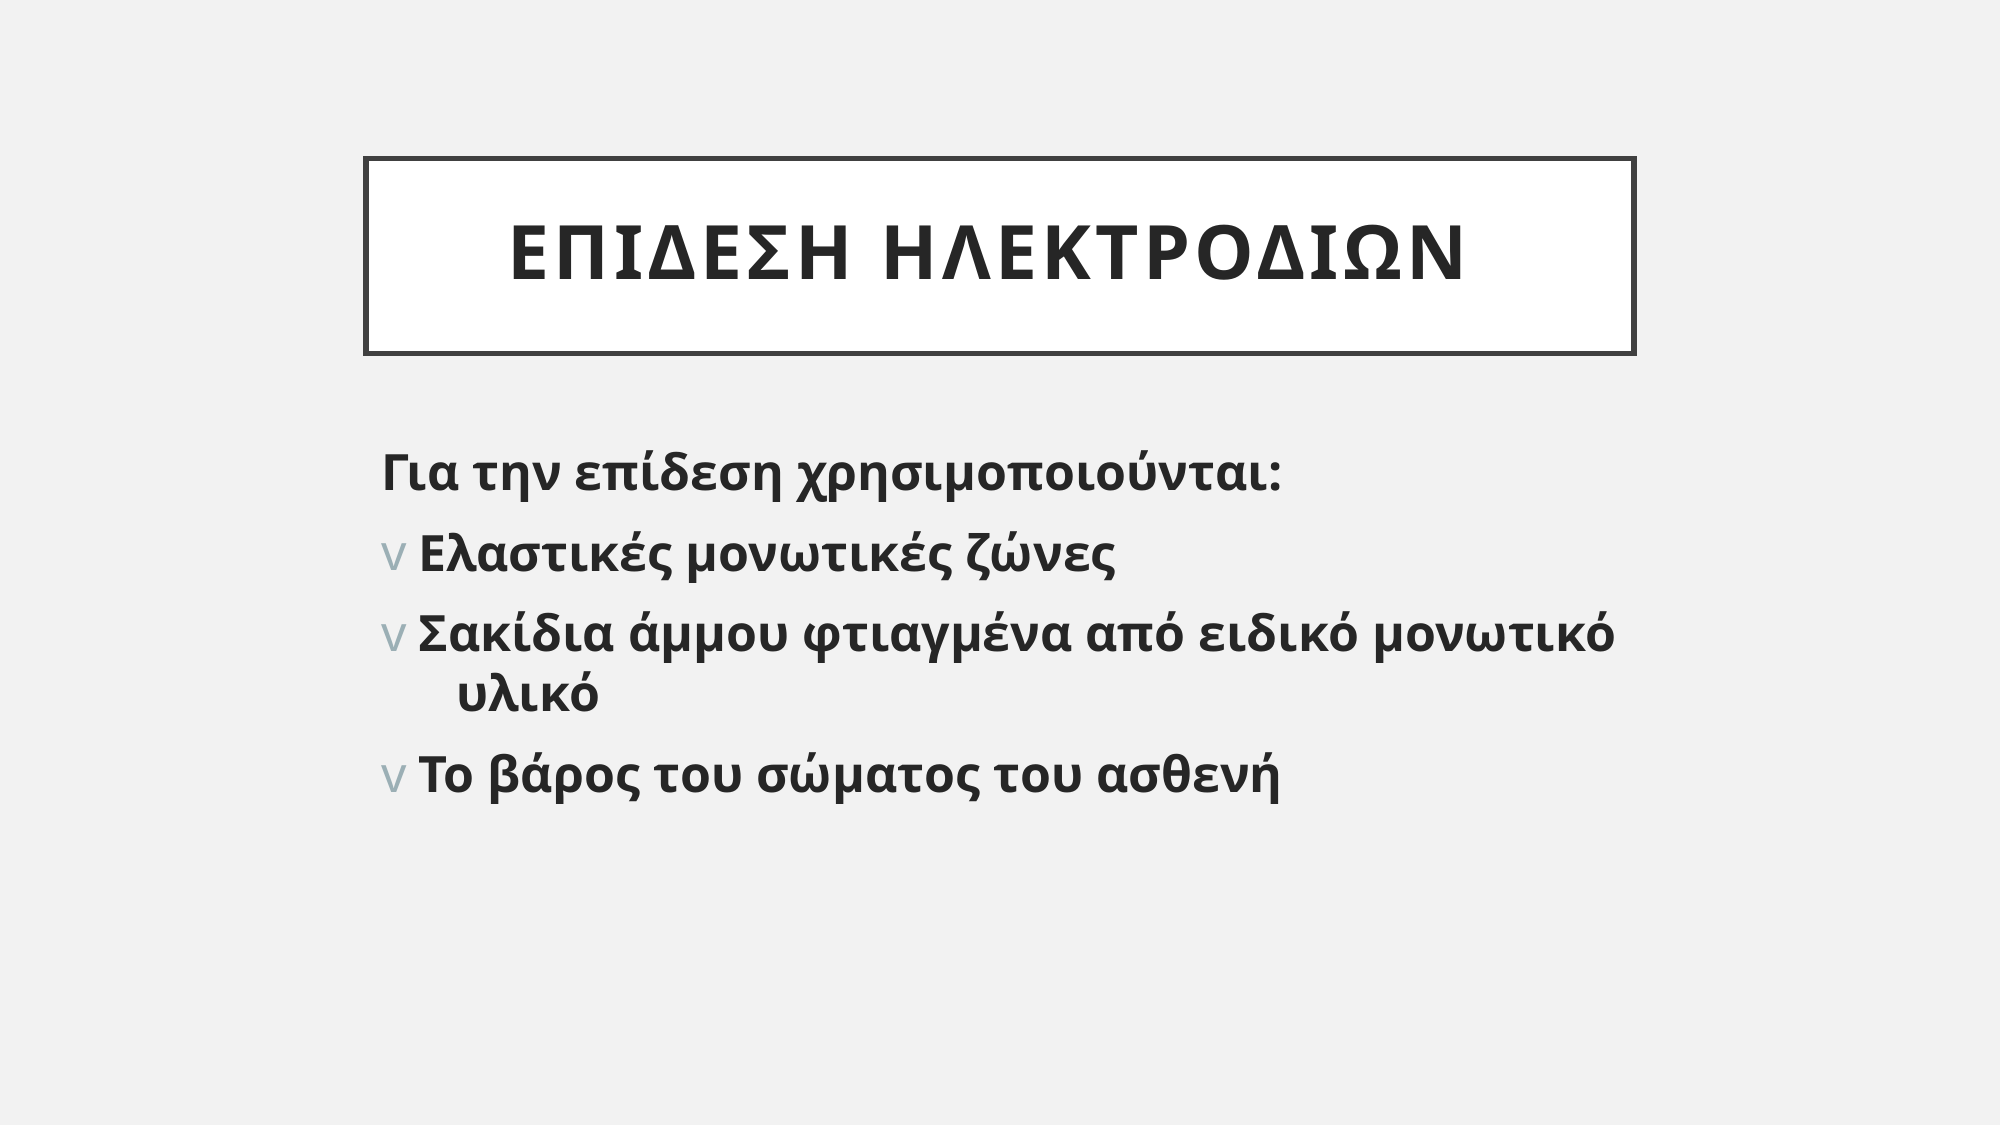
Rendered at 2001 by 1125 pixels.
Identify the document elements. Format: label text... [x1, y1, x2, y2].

list Για την επίδεση χρησιμοποιούνται: Ελαστικές μονωτικές ζώνες Σακίδια άμμου φτιαγμένα από ειδικό μονωτικό υλικό Το βάρος του σώματος του ασθενή [366, 432, 1634, 942]
title Επιδεση ηλεκτροδιων [366, 158, 1634, 354]
